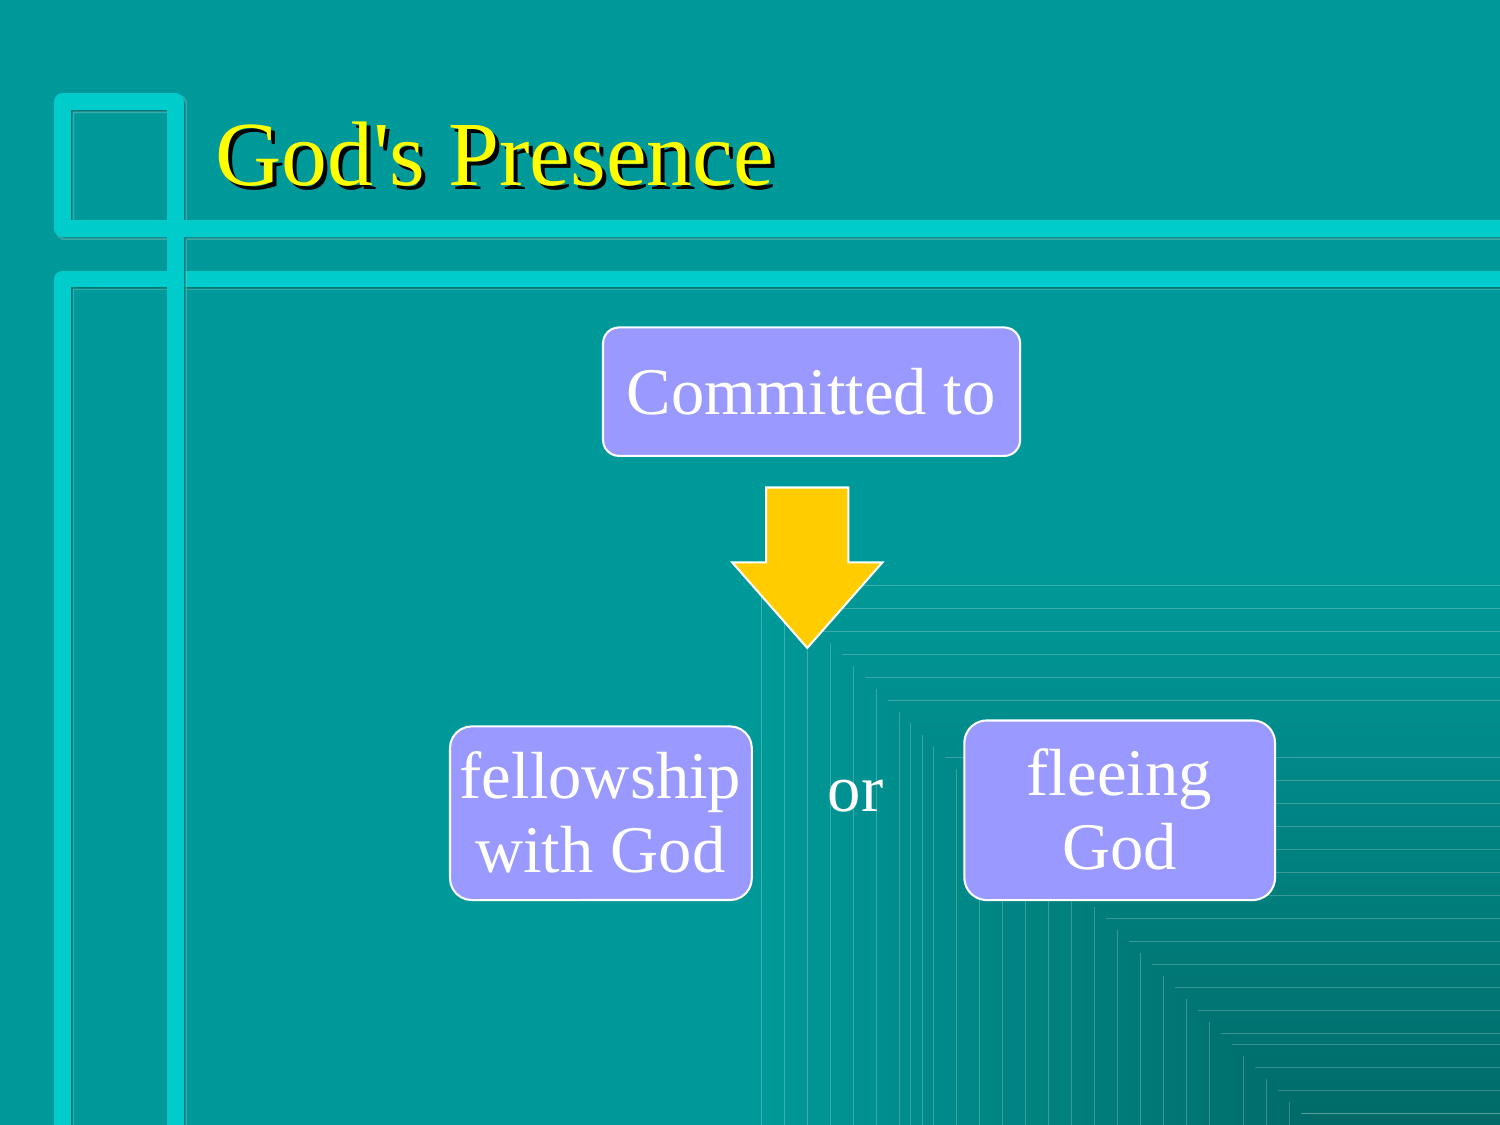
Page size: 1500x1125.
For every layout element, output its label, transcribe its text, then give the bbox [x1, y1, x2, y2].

title God's Presence [200, 34, 1476, 213]
text_box fleeing God [964, 720, 1276, 901]
text_box [732, 487, 883, 648]
text_box or [813, 744, 964, 837]
text_box Committed to [603, 327, 1021, 456]
text_box fellowship with God [450, 726, 752, 901]
